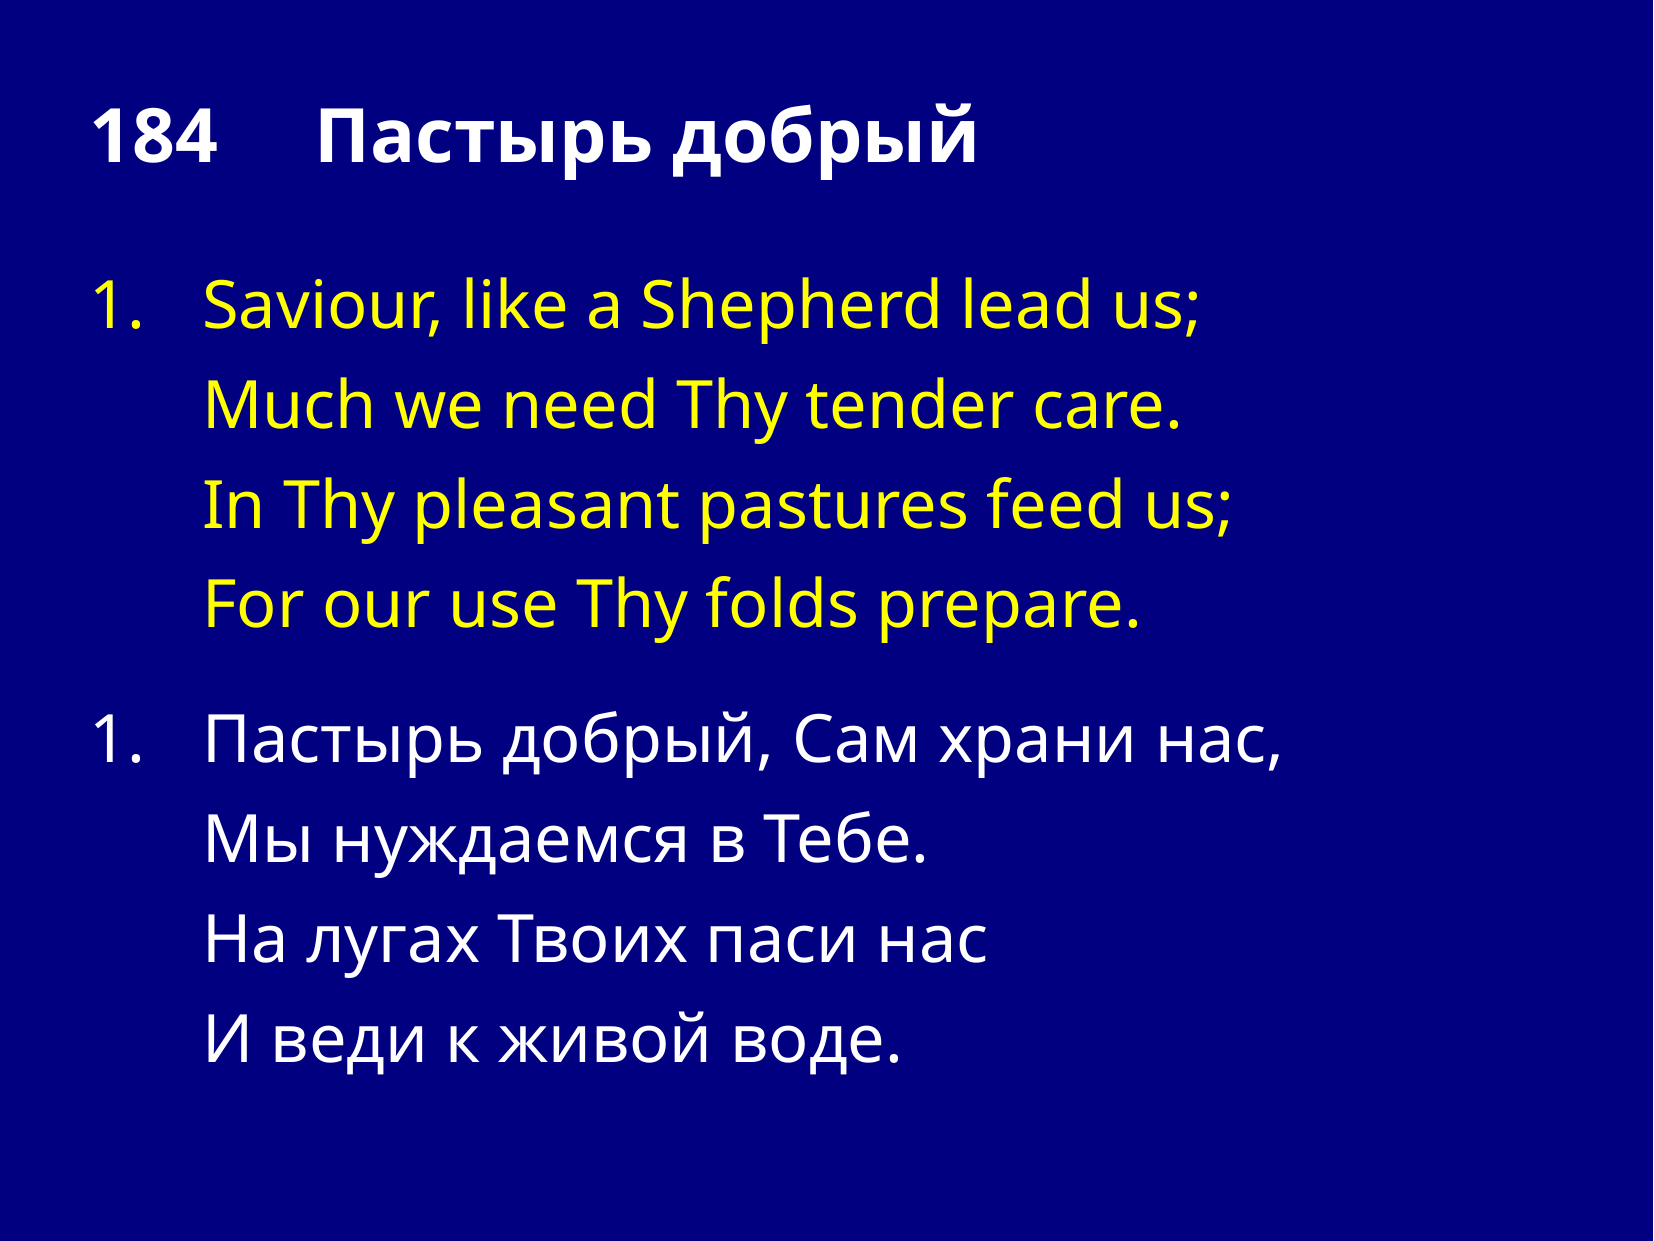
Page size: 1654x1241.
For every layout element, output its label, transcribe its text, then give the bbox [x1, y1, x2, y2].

text_box 184 Пастырь добрый [75, 75, 1576, 188]
text_box 1. Пастырь добрый, Сам храни нас, Мы нуждаемся в Тебе. На лугах Твоих паси нас И веди к живой воде. [75, 675, 1576, 1163]
text_box 1. Saviour, like a Shepherd lead us; Much we need Thy tender care. In Thy pleasant pastures feed us; For our use Thy folds prepare. [75, 188, 1576, 638]
